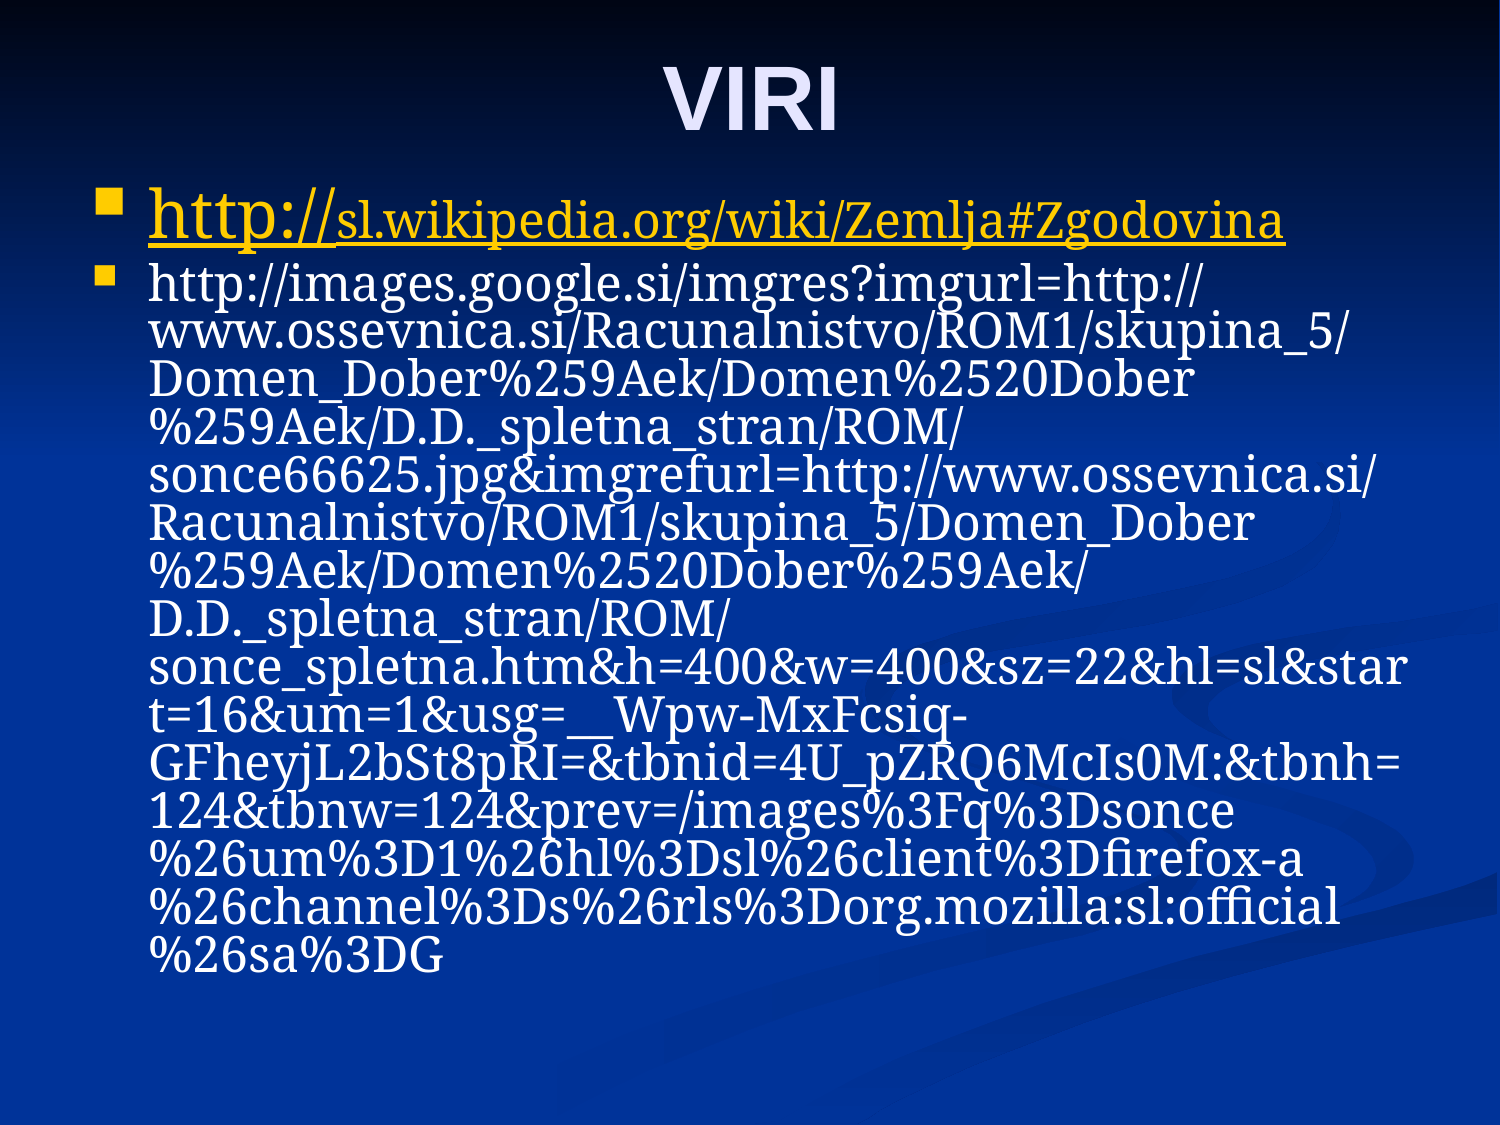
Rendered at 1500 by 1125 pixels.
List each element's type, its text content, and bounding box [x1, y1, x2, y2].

list http://sl.wikipedia.org/wiki/Zemlja#Zgodovina http://images.google.si/imgres?imgurl=http://www.ossevnica.si/Racunalnistvo/ROM1/skupina_5/Domen_Dober%259Aek/Domen%2520Dober%259Aek/D.D._spletna_stran/ROM/sonce66625.jpg&imgrefurl=http://www.ossevnica.si/Racunalnistvo/ROM1/skupina_5/Domen_Dober%259Aek/Domen%2520Dober%259Aek/D.D._spletna_stran/ROM/sonce_spletna.htm&h=400&w=400&sz=22&hl=sl&start=16&um=1&usg=__Wpw-MxFcsiq-GFheyjL2bSt8pRI=&tbnid=4U_pZRQ6McIs0M:&tbnh=124&tbnw=124&prev=/images%3Fq%3Dsonce%26um%3D1%26hl%3Dsl%26client%3Dfirefox-a%26channel%3Ds%26rls%3Dorg.mozilla:sl:official%26sa%3DG [76, 172, 1427, 916]
title VIRI [76, 0, 1427, 172]
